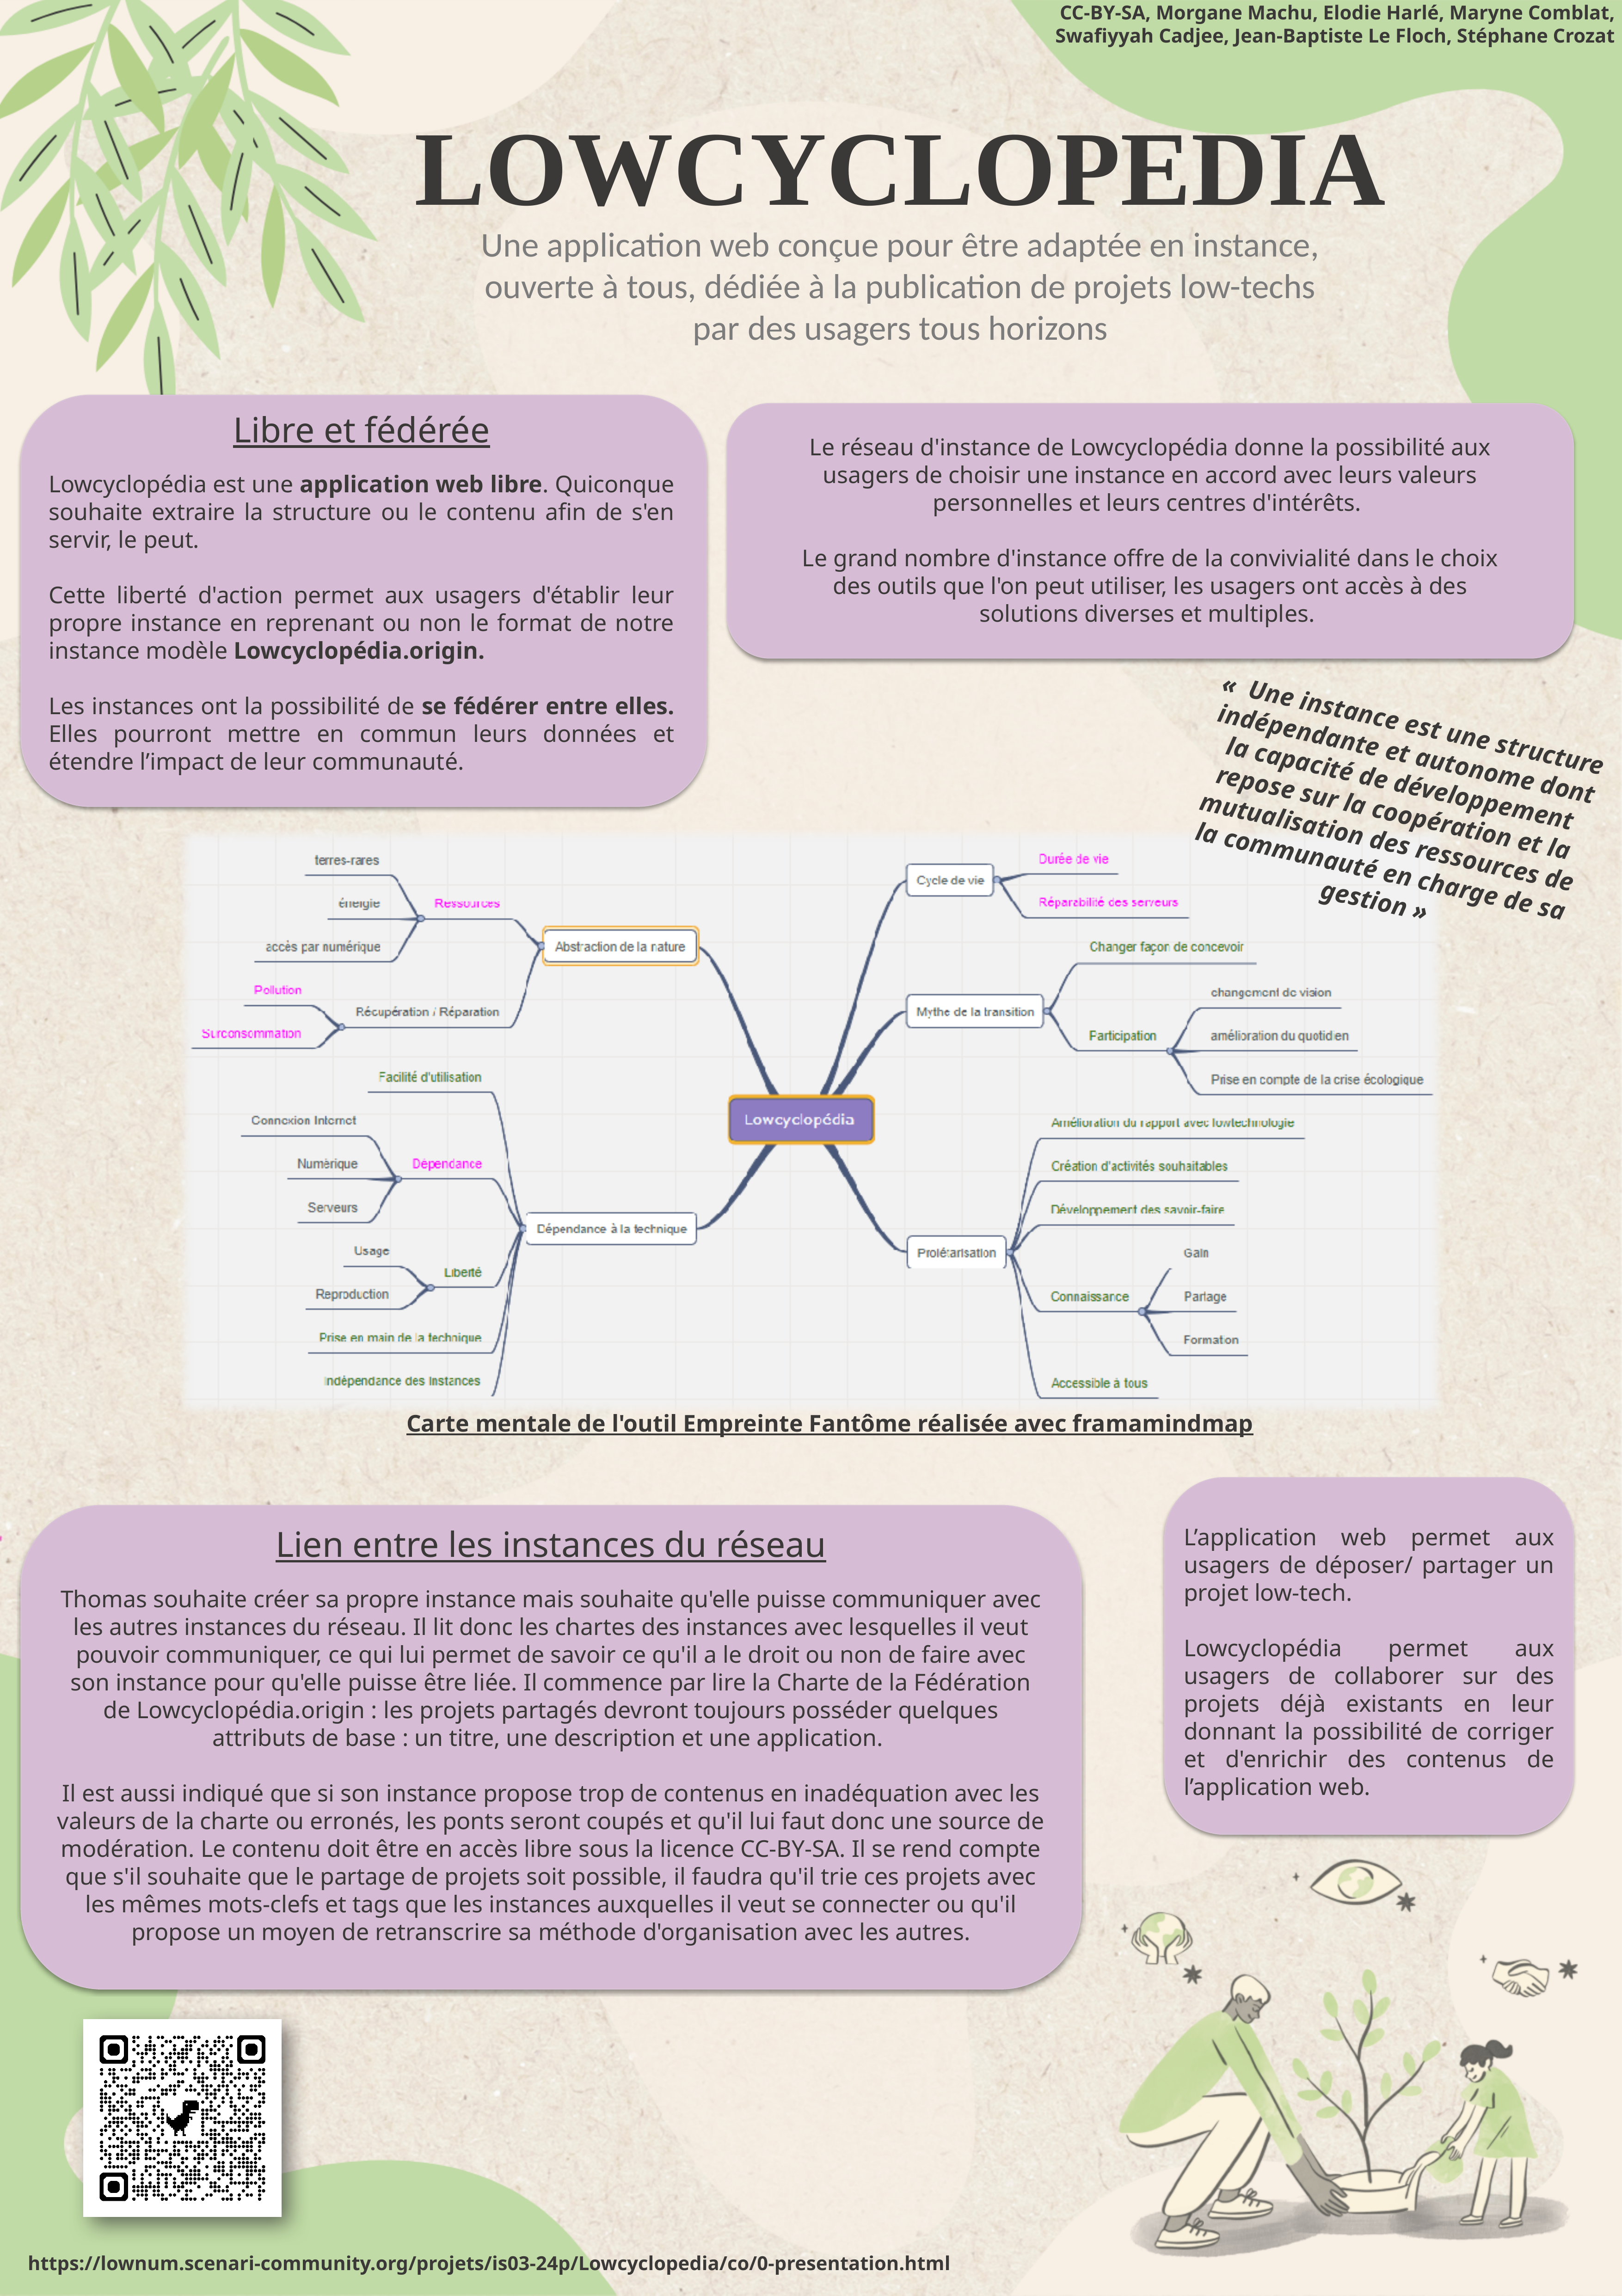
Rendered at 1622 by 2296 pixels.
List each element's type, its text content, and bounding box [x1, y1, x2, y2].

text_box Lien entre les instances du réseau [252, 1519, 850, 1568]
text_box « Une instance est une structure indépendante et autonome dont la capacité de développement repose sur la coopération et la mutualisation des ressources de la communauté en charge de sa gestion » [1172, 662, 1616, 962]
text_box [21, 1505, 1081, 1989]
text_box Thomas souhaite créer sa propre instance mais souhaite qu'elle puisse communiquer avec les autres instances du réseau. Il lit donc les chartes des instances avec lesquelles il veut pouvoir communiquer, ce qui lui permet de savoir ce qu'il a le droit ou non de faire avec son instance pour qu'elle puisse être liée. Il commence par lire la Charte de la Fédération de Lowcyclopédia.origin : les projets partagés devront toujours posséder quelques attributs de base : un titre, une description et une application. Il est aussi indiqué que si son instance propose trop de contenus en inadéquation avec les valeurs de la charte ou erronés, les ponts seront coupés et qu'il lui faut donc une source de modération. Le contenu doit être en accès libre sous la licence CC-BY-SA. Il se rend compte que s'il souhaite que le partage de projets soit possible, il faudra qu'il trie ces projets avec les mêmes mots-clefs et tags que les instances auxquelles il veut se connecter ou qu'il propose un moyen de retranscrire sa méthode d'organisation avec les autres. [48, 1580, 1054, 1948]
text_box https://lownum.scenari-community.org/projets/is03-24p/Lowcyclopedia/co/0-presentation.html [21, 2247, 1026, 2278]
text_box Une application web conçue pour être adaptée en instance, ouverte à tous, dédiée à la publication de projets low-techs par des usagers tous horizons [451, 218, 1350, 350]
text_box LOWCYCLOPEDIA [382, 96, 1419, 230]
text_box CC-BY-SA, Morgane Machu, Elodie Harlé, Maryne Comblat, Swafiyyah Cadjee, Jean-Baptiste Le Floch, Stéphane Crozat [1030, 0, 1622, 50]
text_box [1206, 1831, 1532, 1835]
picture [0, 0, 1622, 2296]
text_box [21, 395, 707, 791]
text_box Lowcyclopédia est une application web libre. Quiconque souhaite extraire la structure ou le contenu afin de s'en servir, le peut. Cette liberté d'action permet aux usagers d'établir leur propre instance en reprenant ou non le format de notre instance modèle Lowcyclopédia.origin. Les instances ont la possibilité de se fédérer entre elles. Elles pourront mettre en commun leurs données et étendre l’impact de leur communauté. [42, 438, 682, 799]
text_box [1165, 1477, 1573, 1811]
text_box Libre et fédérée [173, 404, 550, 453]
text_box Carte mentale de l'outil Empreinte Fantôme réalisée avec framamindmap [361, 1405, 1260, 1440]
text_box [727, 404, 1574, 658]
text_box [58, 799, 670, 807]
text_box Le réseau d'instance de Lowcyclopédia donne la possibilité aux usagers de choisir une instance en accord avec leurs valeurs personnelles et leurs centres d'intérêts. Le grand nombre d'instance offre de la convivialité dans le choix des outils que l'on peut utiliser, les usagers ont accès à des solutions diverses et multiples. [778, 429, 1523, 630]
text_box L’application web permet aux usagers de déposer/ partager un projet low-tech. Lowcyclopédia permet aux usagers de collaborer sur des projets déjà existants en leur donnant la possibilité de corriger et d'enrichir des contenus de l’application web. [1177, 1519, 1561, 1831]
